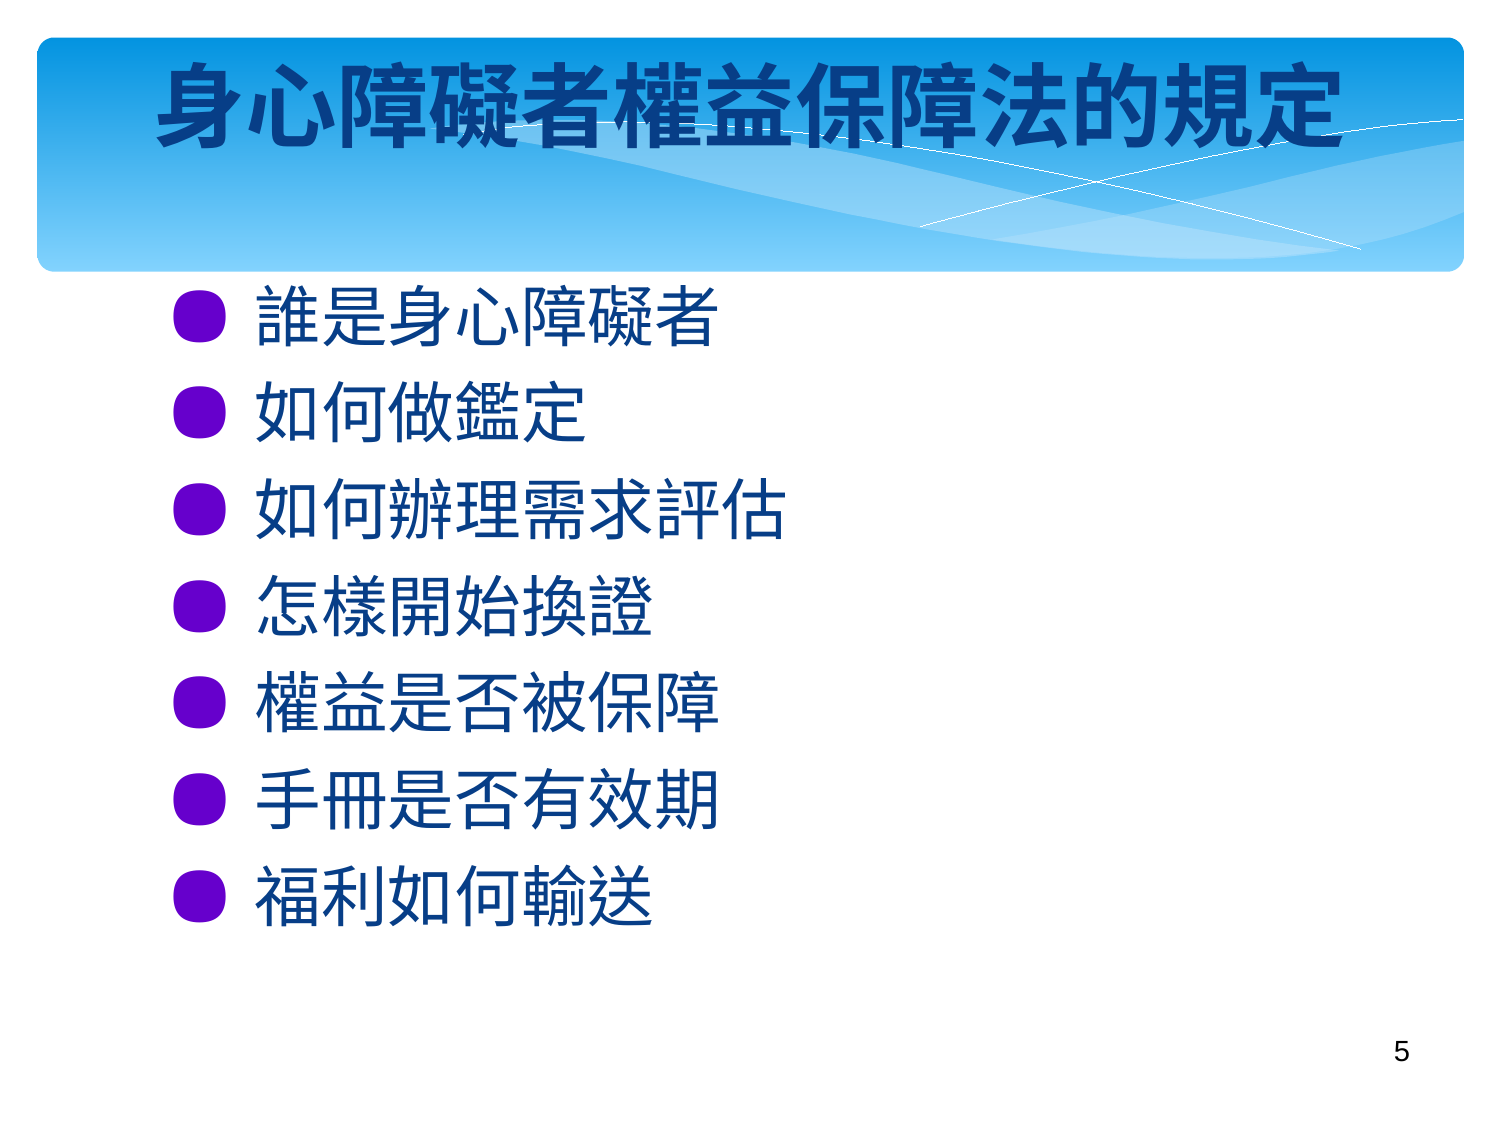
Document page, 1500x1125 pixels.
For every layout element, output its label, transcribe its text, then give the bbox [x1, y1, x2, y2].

list 誰是身心障礙者 如何做鑑定 如何辦理需求評估 怎樣開始換證 權益是否被保障 手冊是否有效期 福利如何輸送 [159, 267, 1375, 834]
title 身心障礙者權益保障法的規定 [75, 55, 1426, 261]
text_box <編號> [1074, 1024, 1426, 1103]
